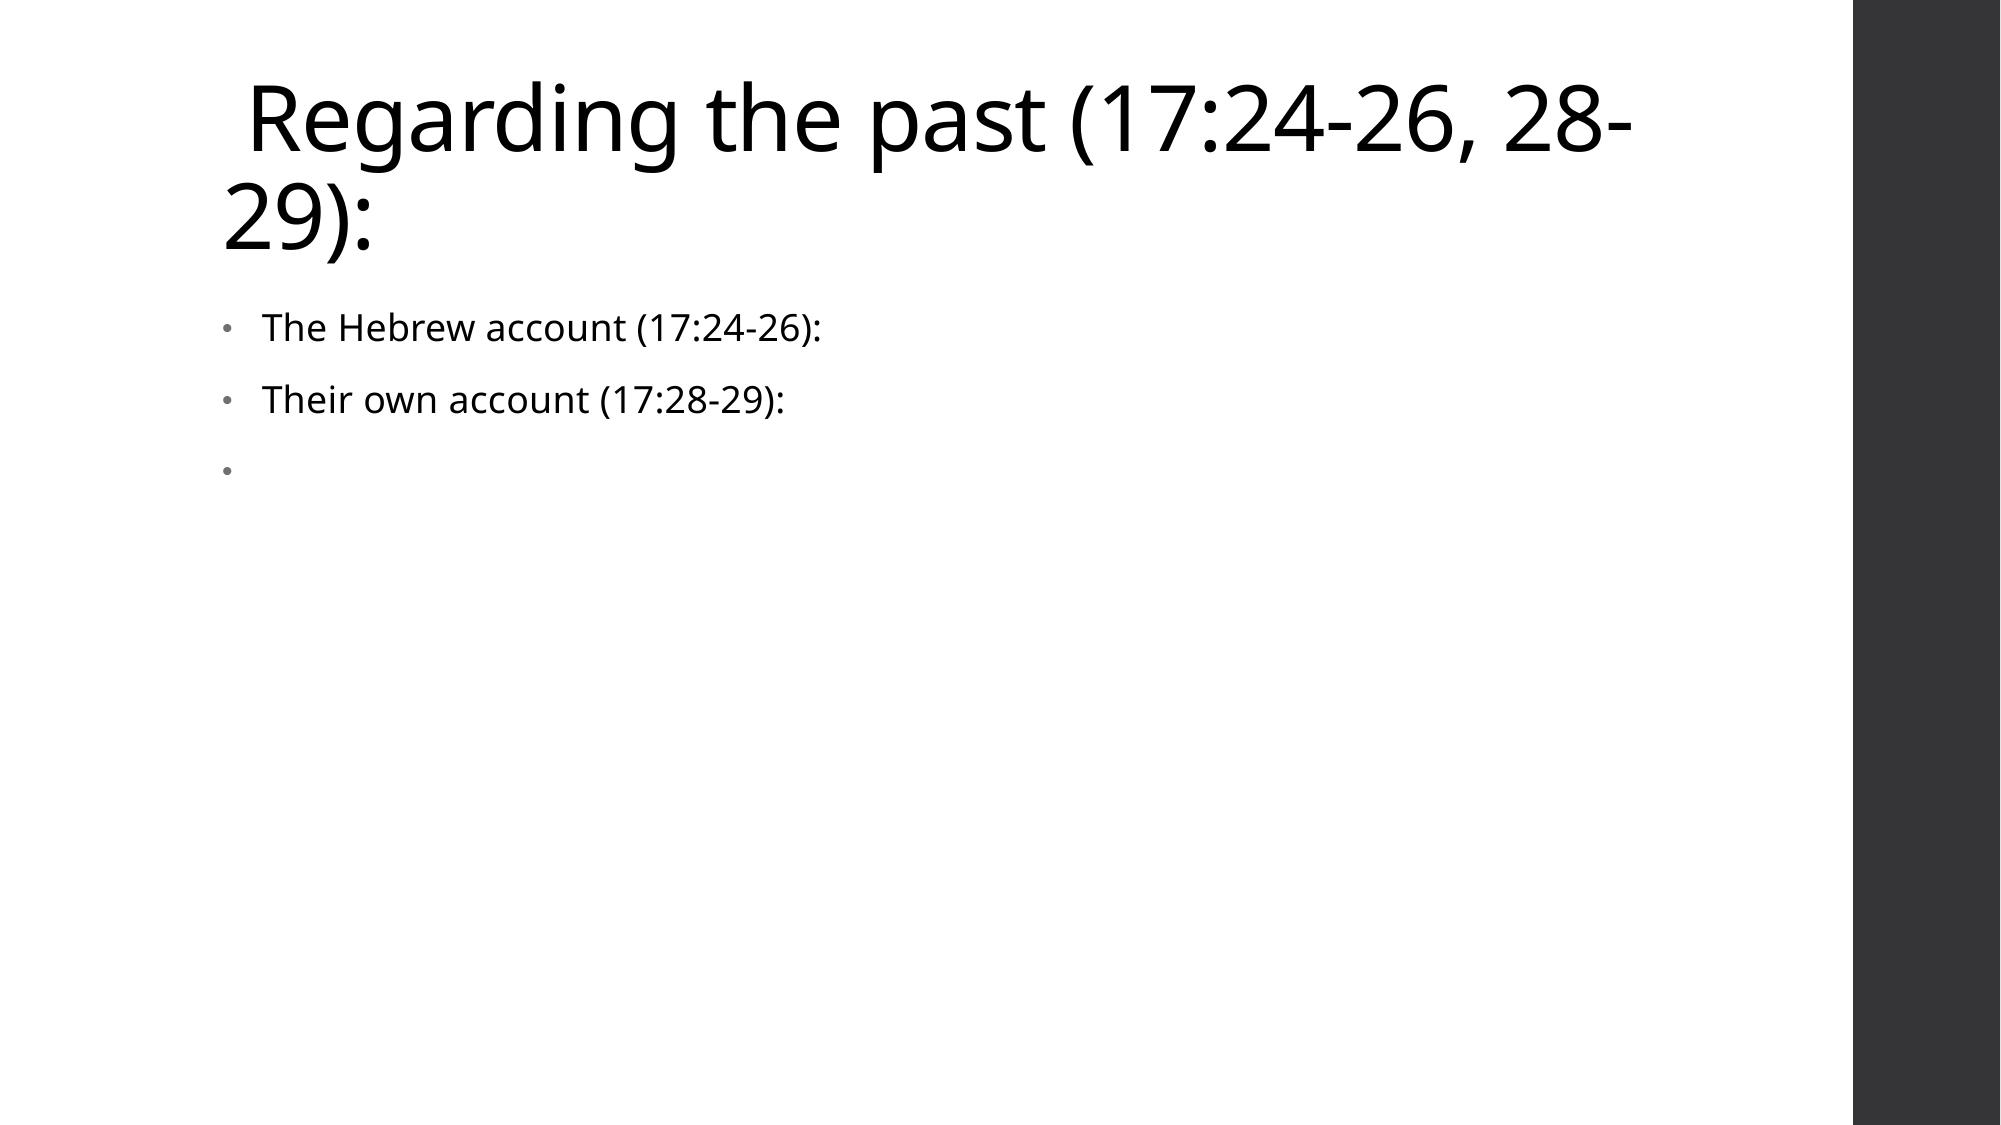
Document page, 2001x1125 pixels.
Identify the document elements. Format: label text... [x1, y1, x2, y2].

title Regarding the past (17:24-26, 28-29): [206, 60, 1797, 278]
list The Hebrew account (17:24-26): Their own account (17:28-29): [206, 299, 1617, 1014]
